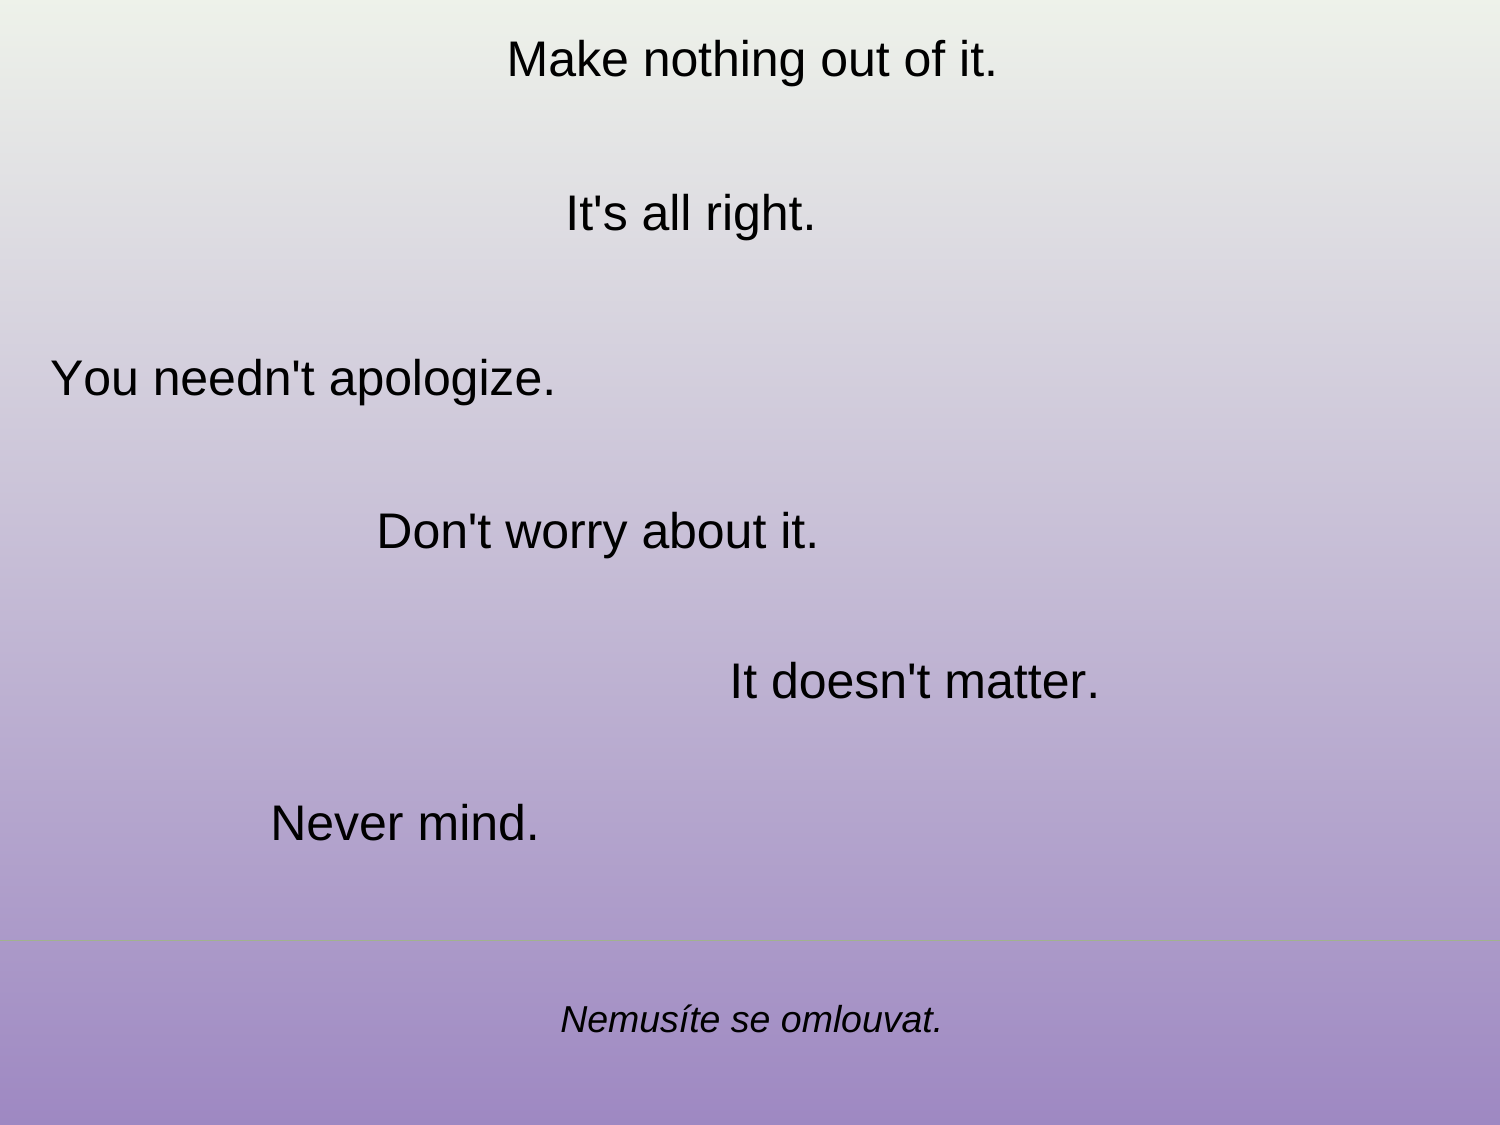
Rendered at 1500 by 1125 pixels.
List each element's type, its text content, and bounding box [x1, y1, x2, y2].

text_box You needn't apologize. [35, 337, 1500, 414]
text_box It doesn't matter. [714, 640, 1217, 716]
text_box Nemusíte se omlouvat. [545, 987, 959, 1049]
text_box It's all right. [550, 172, 832, 249]
text_box Never mind. [255, 782, 555, 858]
text_box Don't worry about it. [361, 491, 835, 567]
text_box Make nothing out of it. [5, 18, 1500, 95]
